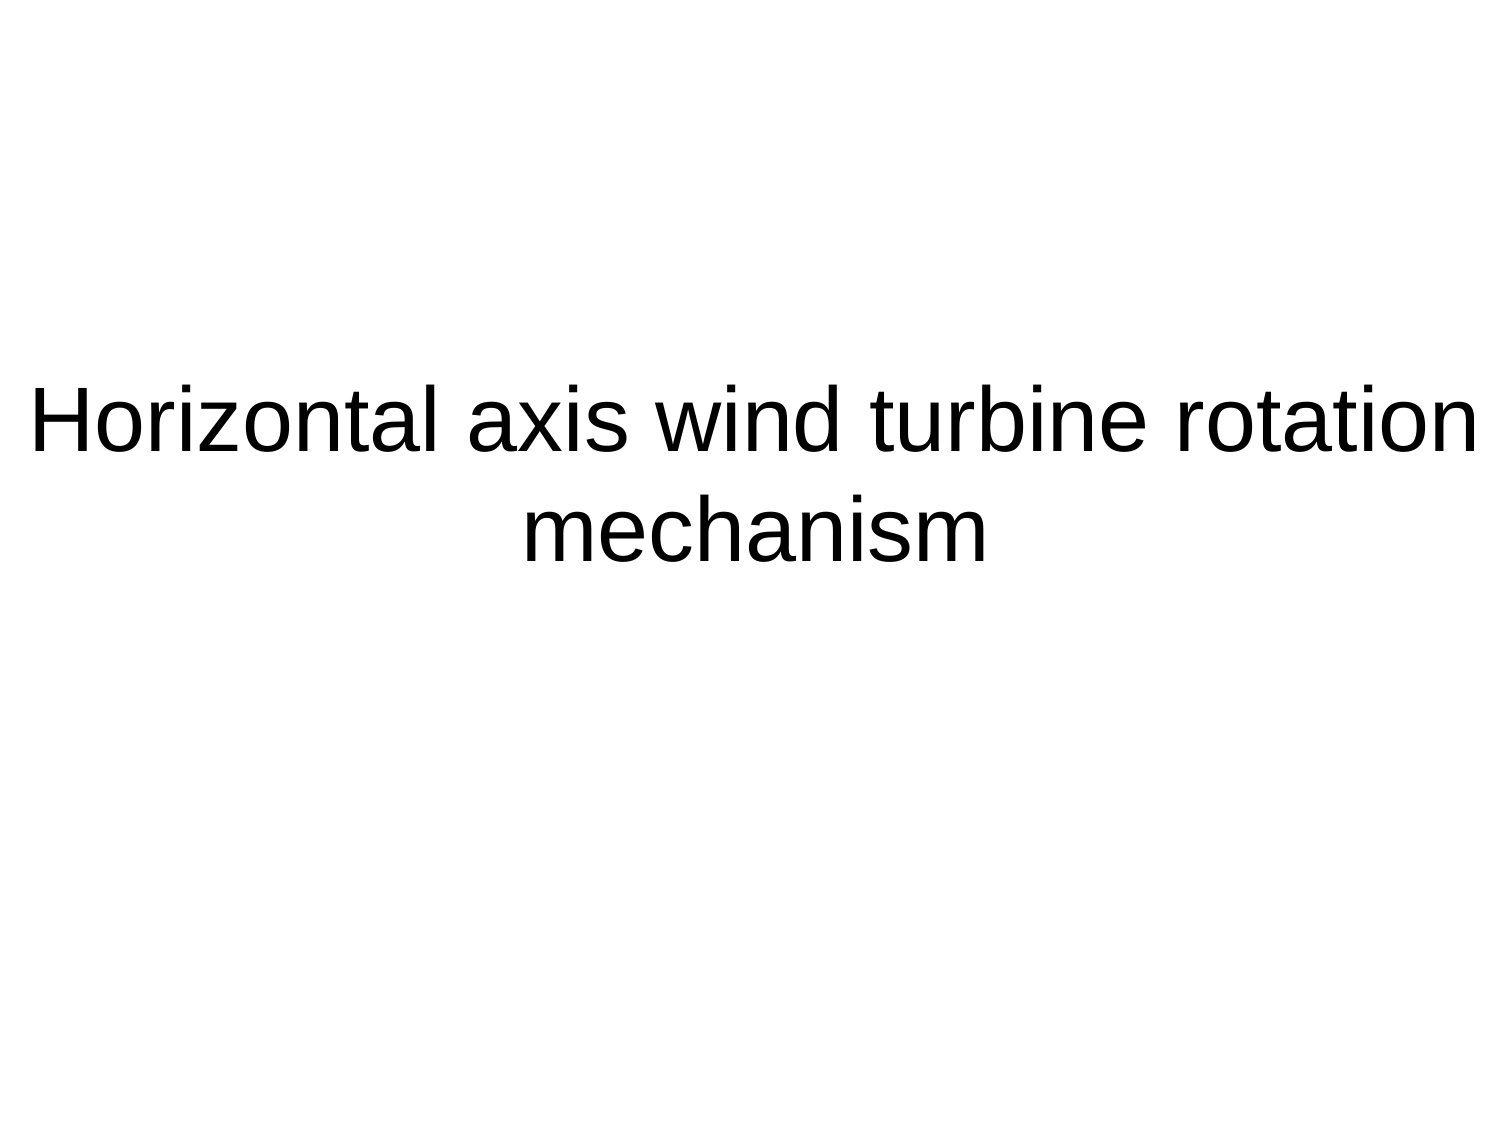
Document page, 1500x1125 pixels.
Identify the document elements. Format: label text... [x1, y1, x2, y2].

title Horizontal axis wind turbine rotation mechanism [5, 349, 1500, 591]
